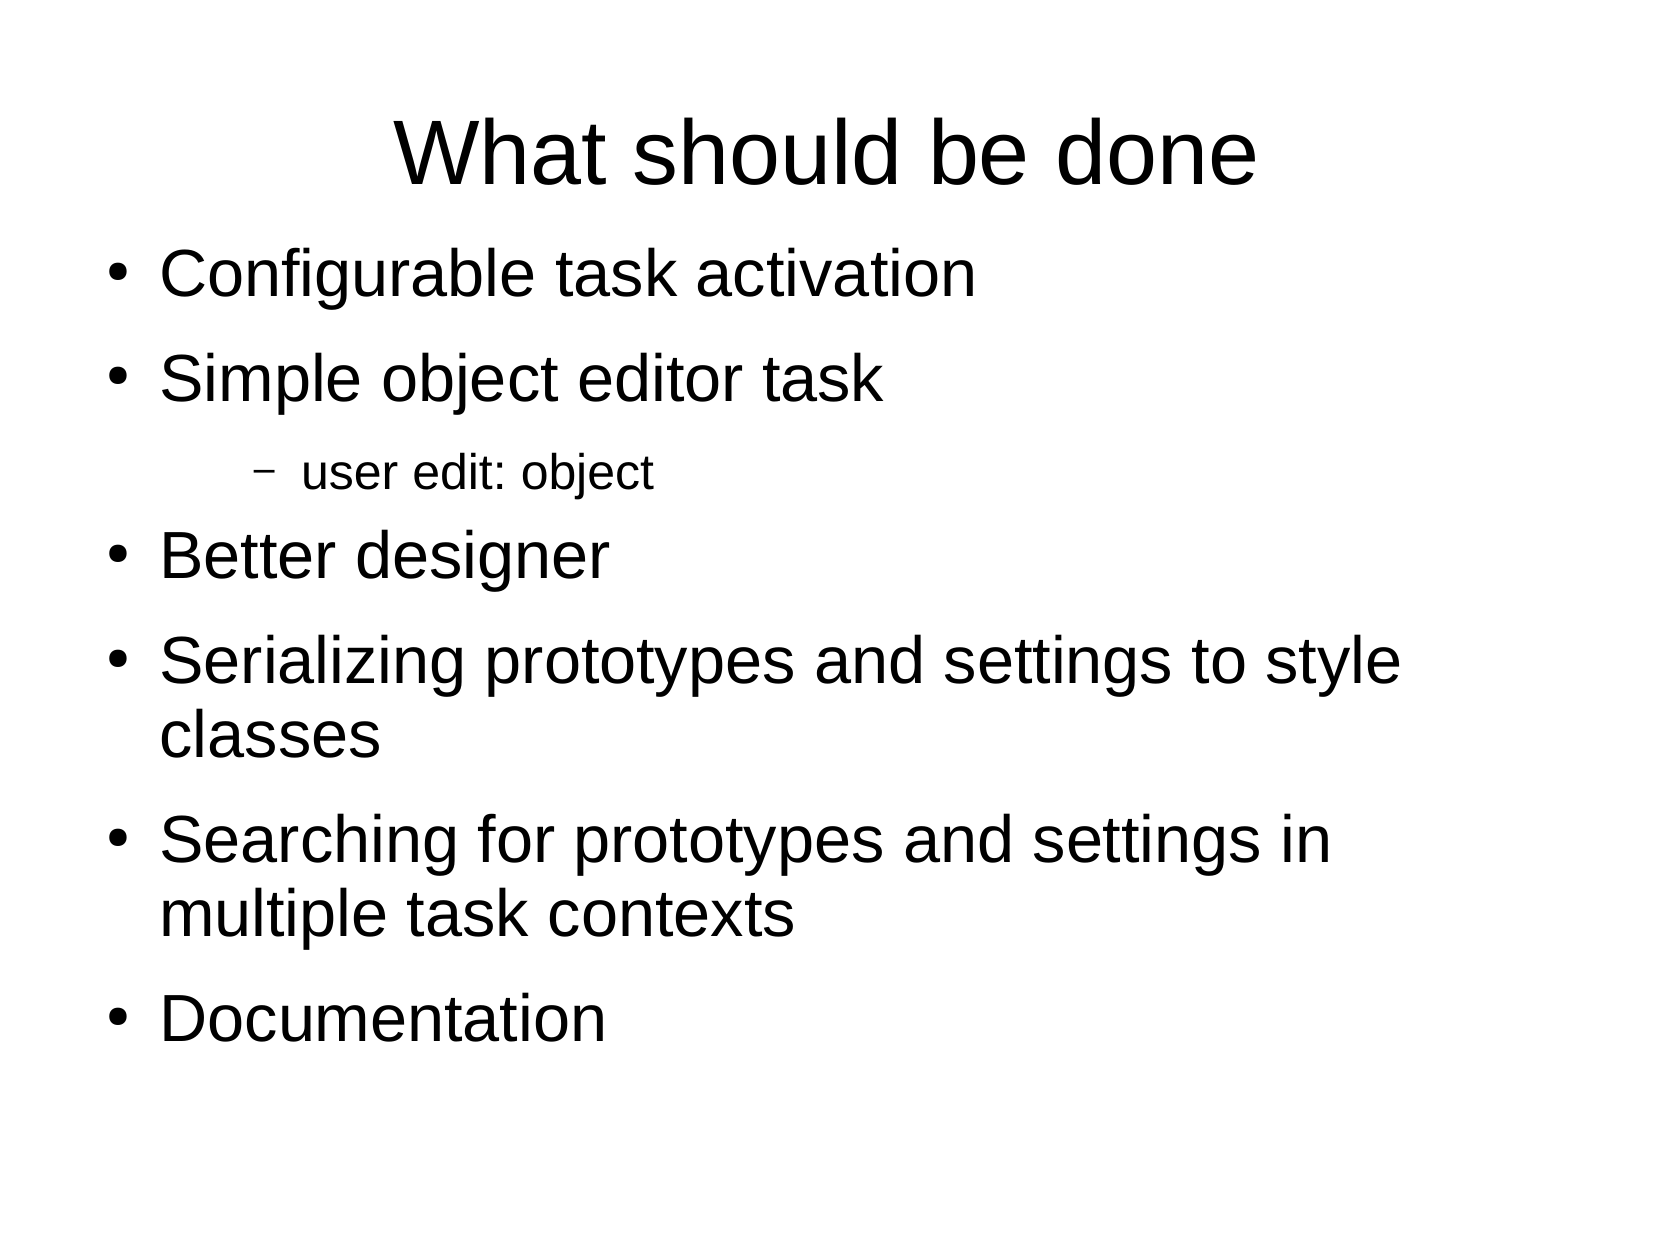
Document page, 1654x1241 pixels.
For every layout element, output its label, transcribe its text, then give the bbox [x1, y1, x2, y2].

list Configurable task activation Simple object editor task user edit: object Better designer Serializing prototypes and settings to style classes Searching for prototypes and settings in multiple task contexts Documentation [88, 236, 1577, 1056]
title What should be done [82, 49, 1571, 257]
